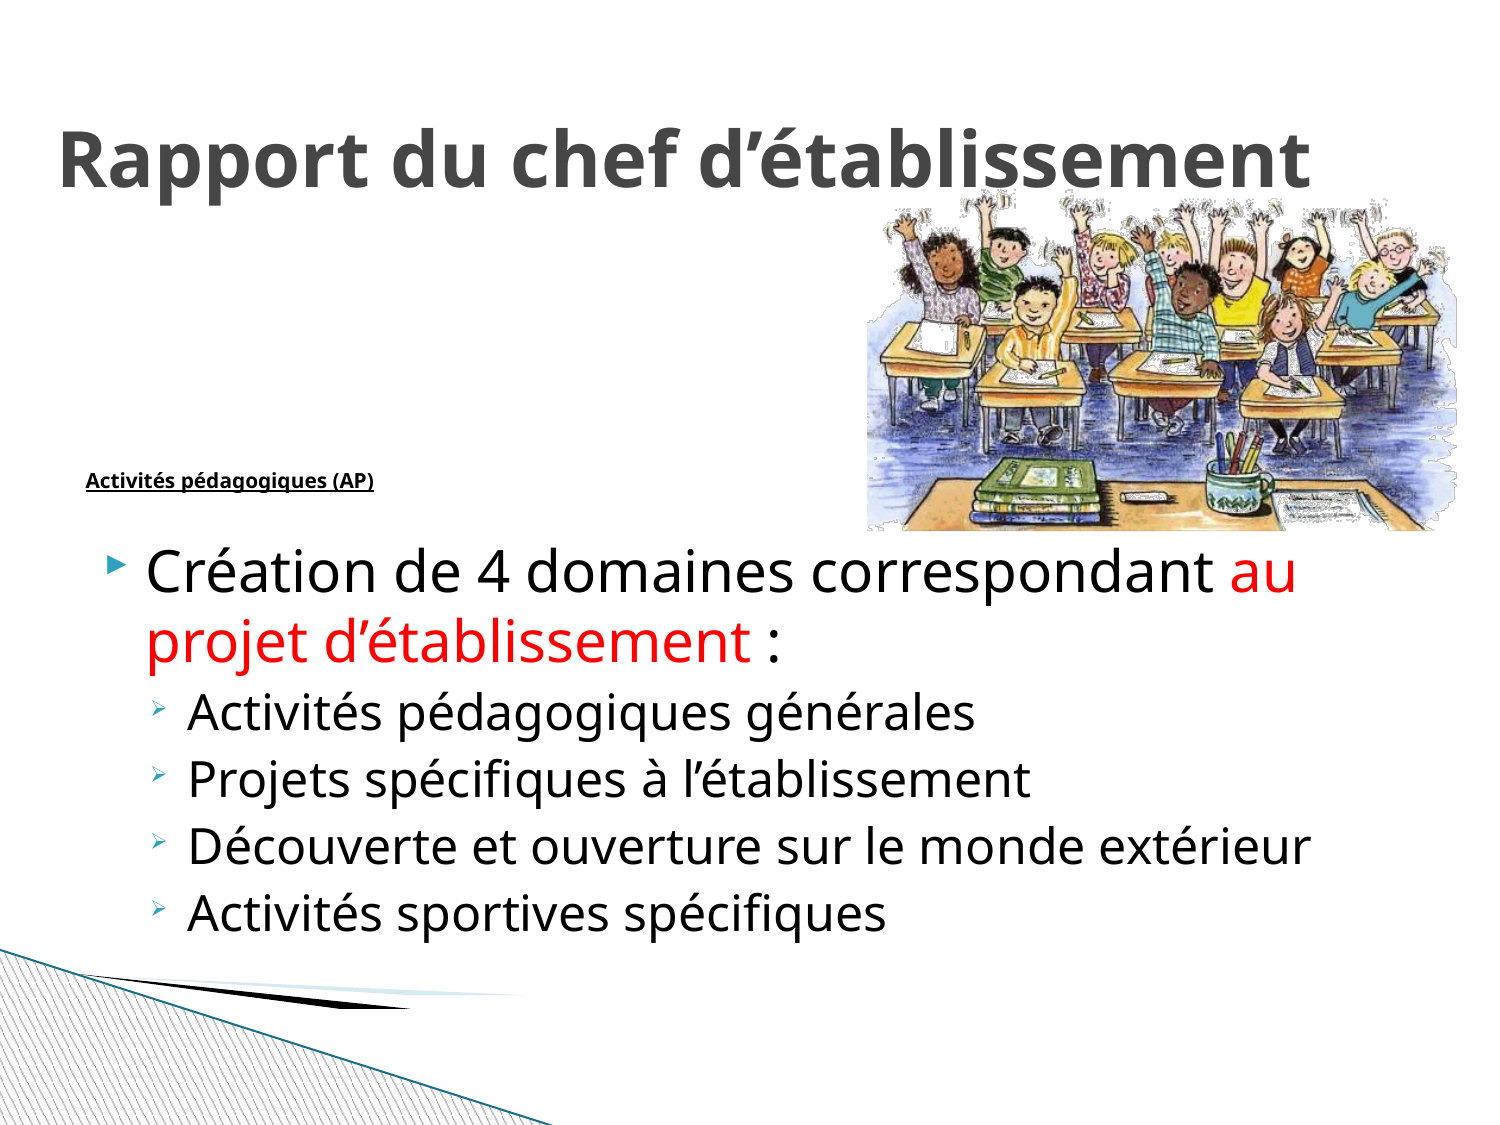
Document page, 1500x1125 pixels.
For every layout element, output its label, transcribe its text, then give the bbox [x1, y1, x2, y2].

picture [0, 952, 543, 1125]
list Activités pédagogiques (AP) Création de 4 domaines correspondant au projet d’établissement : Activités pédagogiques générales Projets spécifiques à l’établissement Découverte et ouverture sur le monde extérieur Activités sportives spécifiques [70, 377, 1426, 949]
picture [867, 187, 1458, 537]
title Rapport du chef d’établissement [41, 62, 1425, 250]
